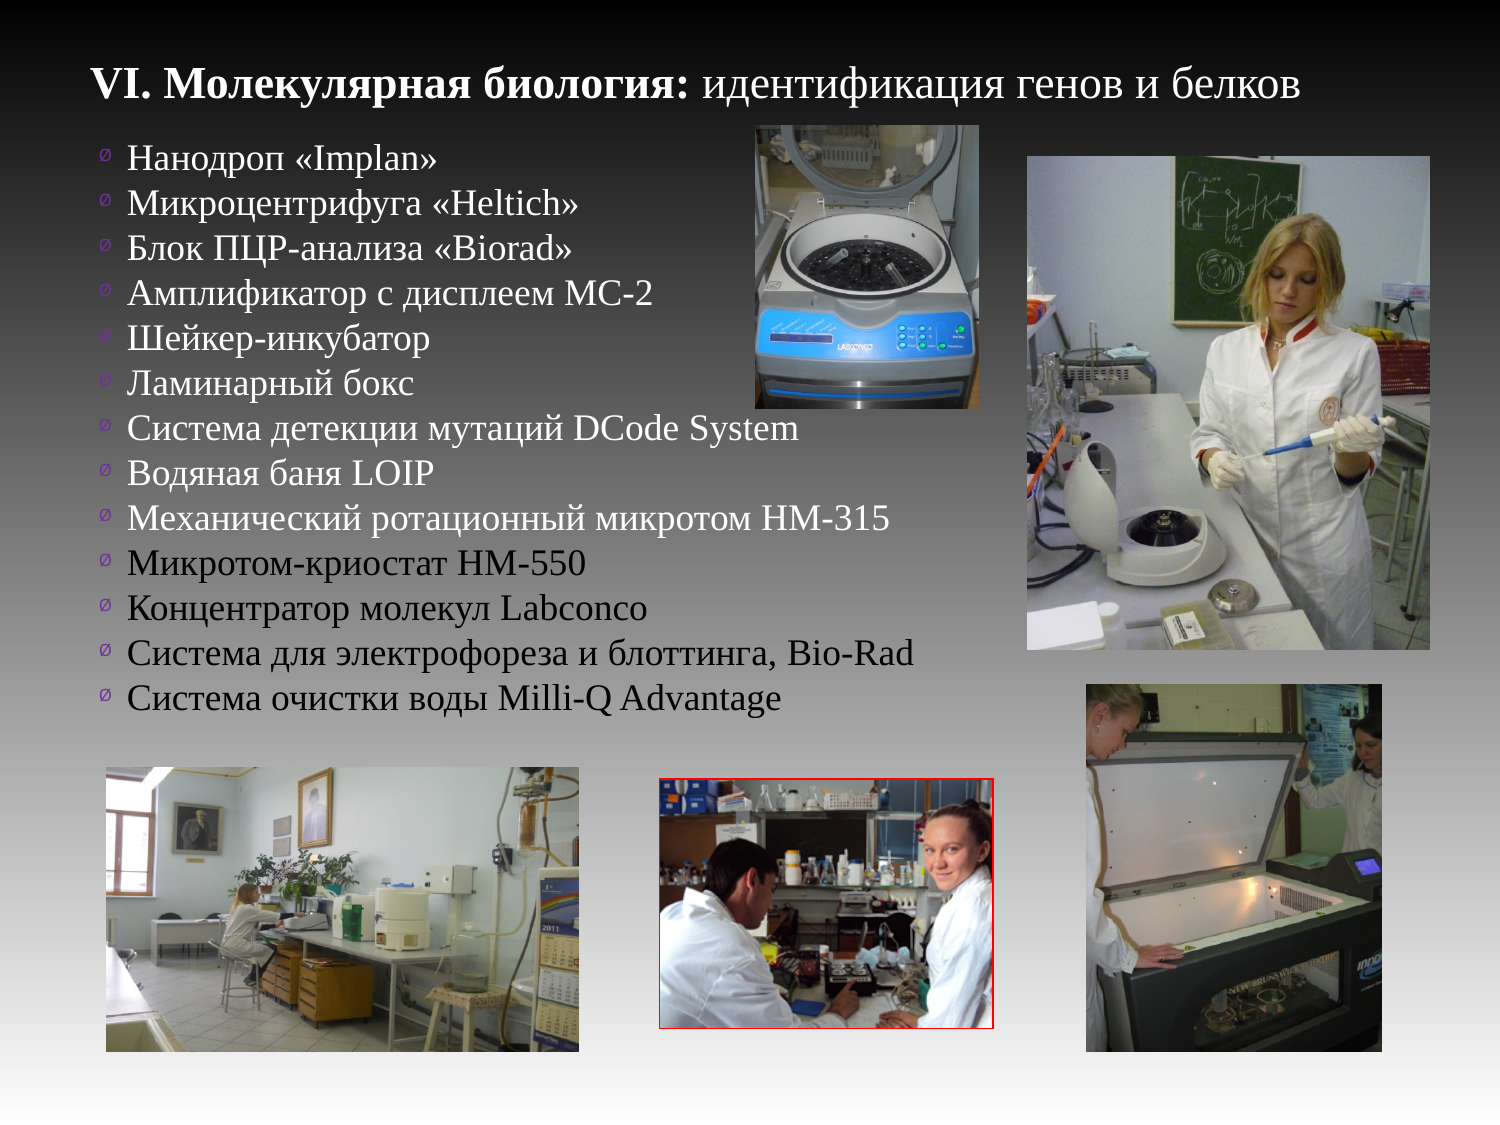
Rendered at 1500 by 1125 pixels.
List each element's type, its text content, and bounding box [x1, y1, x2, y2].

picture [1086, 684, 1382, 1052]
picture [755, 125, 979, 409]
text_box Нанодроп «Implan» Микроцентрифуга «Heltich» Блок ПЦР-анализа «Biorad» Амплификатор с дисплеем МС-2 Шейкер-инкубатор Ламинарный бокс Система детекции мутаций DCode System Водяная баня LOIP Механический ротационный микротом НМ-315 Микротом-криостат НМ-550 Концентратор молекул Labconco Система для электрофореза и блоттинга, Bio-Rad Система очистки воды Milli-Q Advantage [76, 125, 963, 853]
title VI. Молекулярная биология: идентификация генов и белков [75, 45, 1425, 149]
picture [106, 767, 579, 1052]
picture [660, 779, 993, 1028]
picture [1027, 156, 1430, 650]
